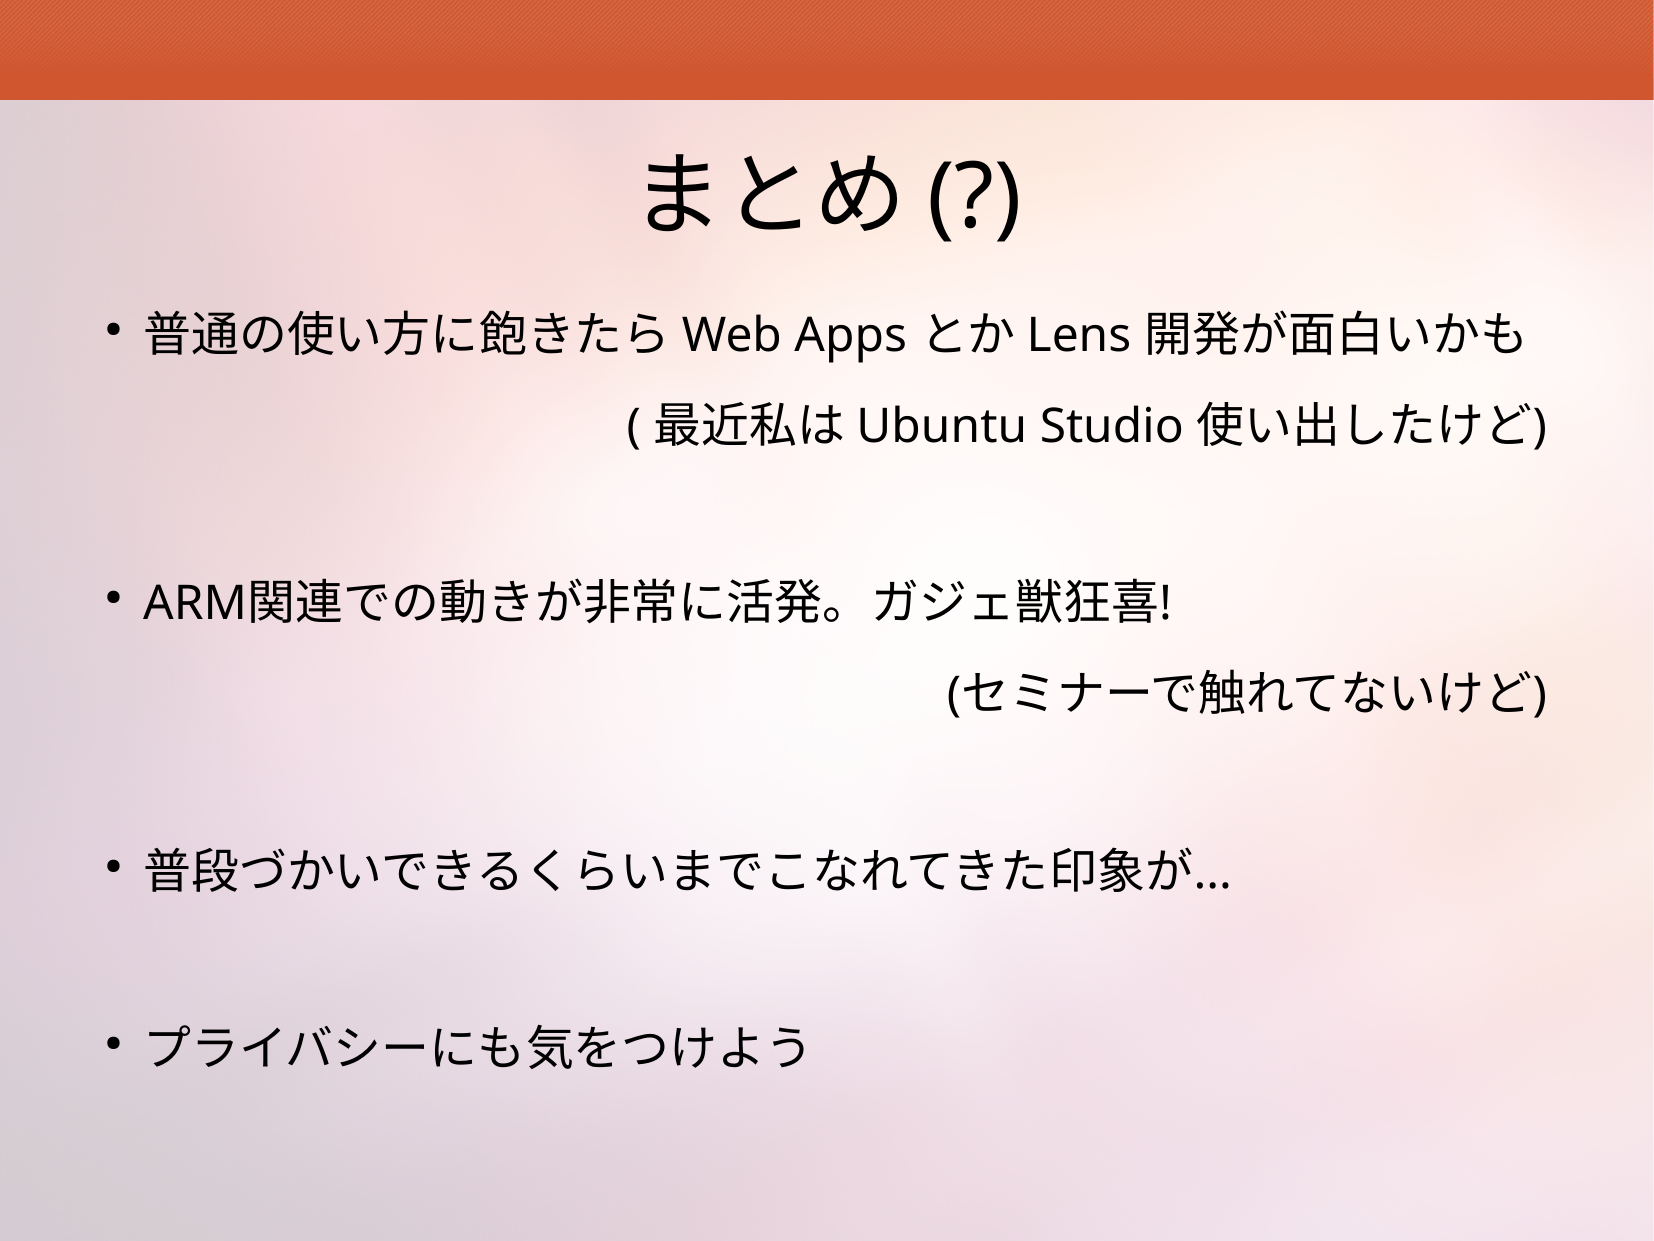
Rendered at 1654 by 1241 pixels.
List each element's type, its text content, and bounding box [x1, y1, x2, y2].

picture [0, 0, 1654, 1241]
title まとめ (?) [82, 118, 1571, 257]
list 普通の使い方に飽きたら Web Apps とか Lens 開発が面白いかも ( 最近私は Ubuntu Studio 使い出したけど) ARM関連での動きが非常に活発。ガジェ獣狂喜! (セミナーで触れてないけど) 普段づかいできるくらいまでこなれてきた印象が... プライバシーにも気をつけよう [92, 295, 1548, 1134]
